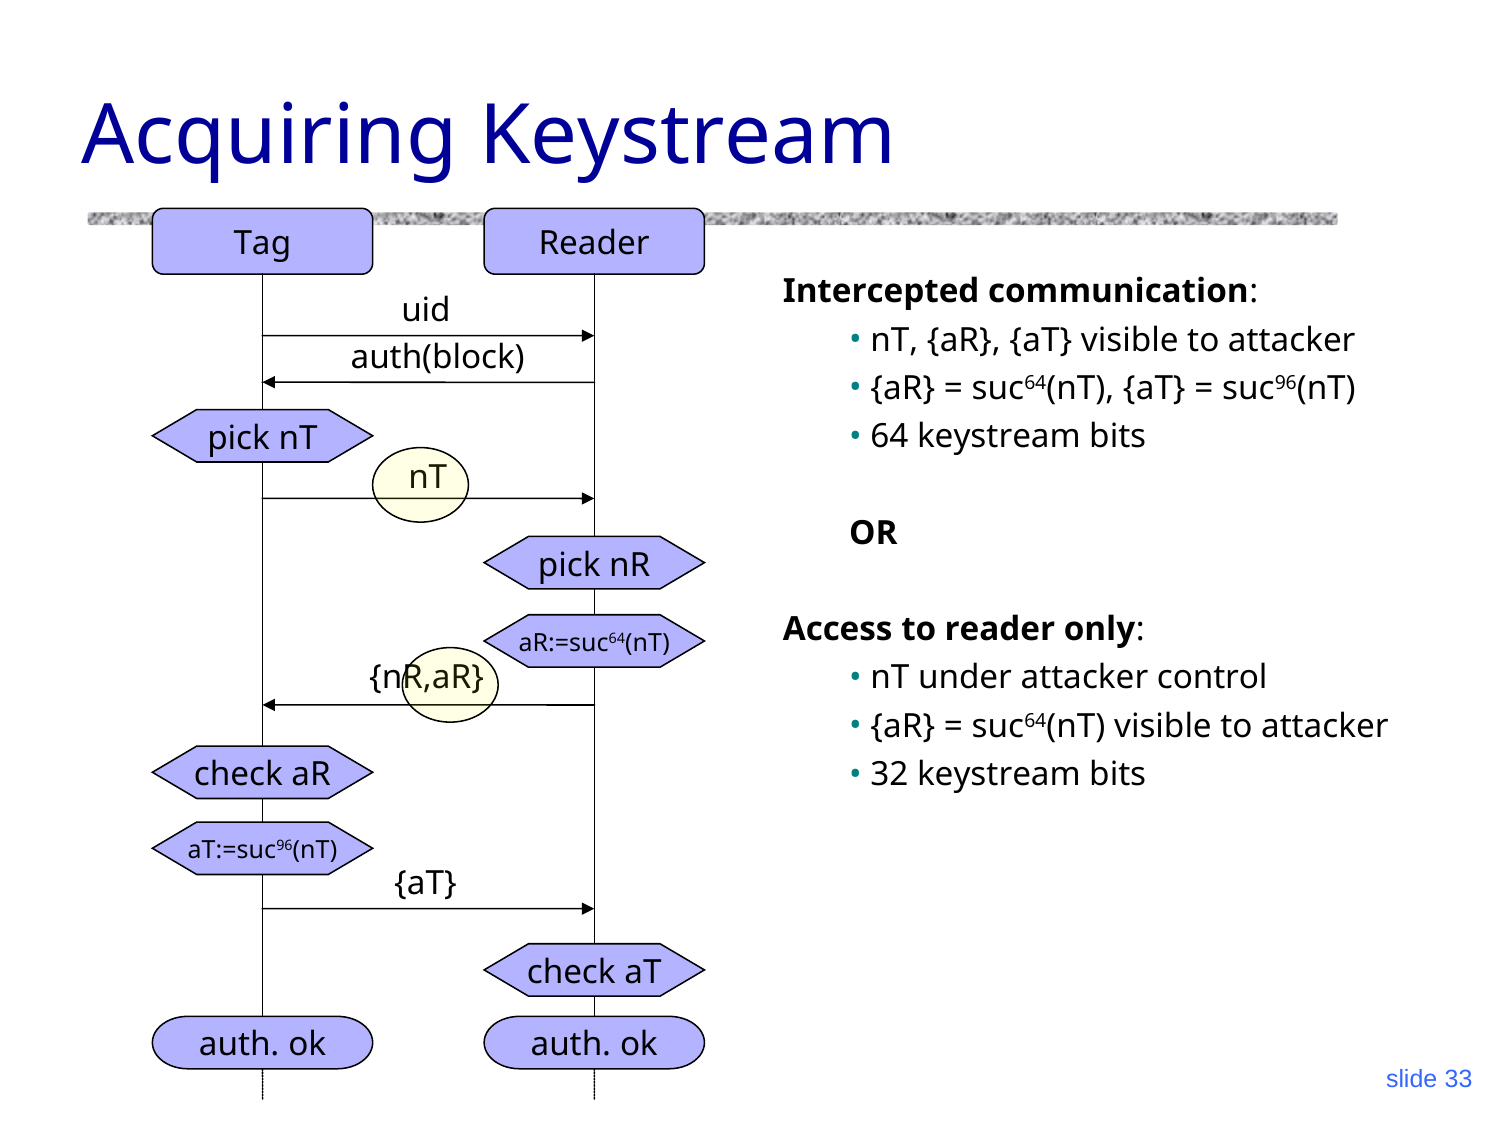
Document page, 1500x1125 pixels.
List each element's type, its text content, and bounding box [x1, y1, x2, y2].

text_box {nR,aR} [354, 647, 443, 703]
text_box Reader [484, 208, 705, 275]
picture [371, 212, 486, 226]
text_box check aT [484, 943, 705, 997]
text_box [402, 647, 499, 723]
picture [87, 212, 154, 226]
text_box auth. ok [484, 1016, 705, 1069]
text_box aR:=suc64(nT) [484, 614, 705, 668]
text_box pick nT [152, 409, 373, 462]
picture [703, 212, 1338, 226]
text_box pick nR [484, 536, 705, 589]
text_box uid [386, 280, 466, 327]
text_box aT:=suc96(nT) [152, 822, 373, 875]
text_box Tag [152, 208, 373, 275]
text_box {aT} [379, 853, 472, 909]
text_box Intercepted communication: nT, {aR}, {aT} visible to attacker {aR} = suc64(nT), {aT} = suc96(nT) 64 keystream bits OR Access to reader only: nT under attacker control {aR} = suc64(nT) visible to attacker 32 keystream bits [759, 261, 1451, 849]
text_box slide <number> [1174, 1025, 1488, 1101]
text_box [372, 447, 469, 523]
text_box nT [393, 447, 413, 453]
title Acquiring Keystream [66, 37, 1342, 188]
text_box nT [428, 447, 463, 466]
text_box {nR,aR} [458, 647, 500, 703]
text_box auth. ok [152, 1016, 373, 1069]
text_box auth(block) [335, 327, 541, 383]
text_box check aR [152, 746, 373, 799]
